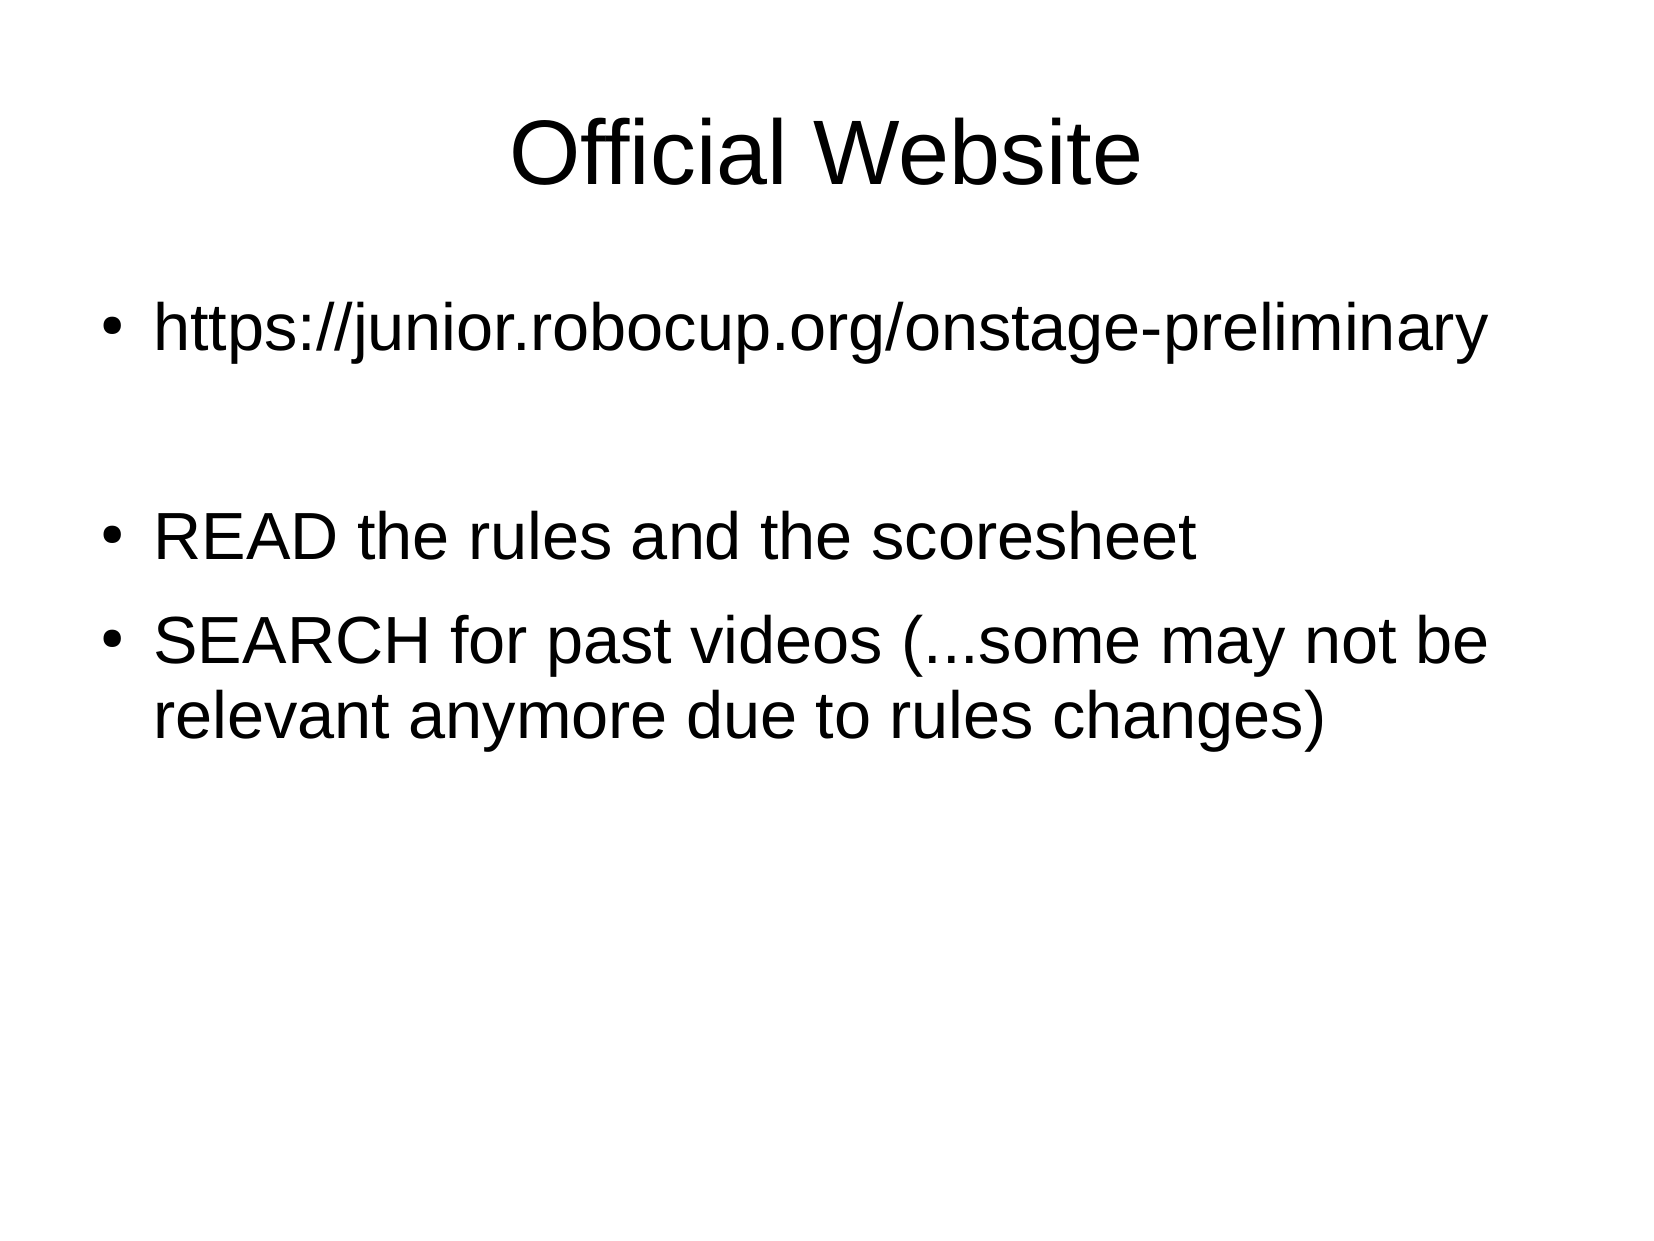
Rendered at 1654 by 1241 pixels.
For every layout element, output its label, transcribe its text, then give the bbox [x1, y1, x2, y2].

title Official Website [82, 49, 1571, 257]
list https://junior.robocup.org/onstage-preliminary READ the rules and the scoresheet SEARCH for past videos (...some may not be relevant anymore due to rules changes) [82, 290, 1571, 1010]
